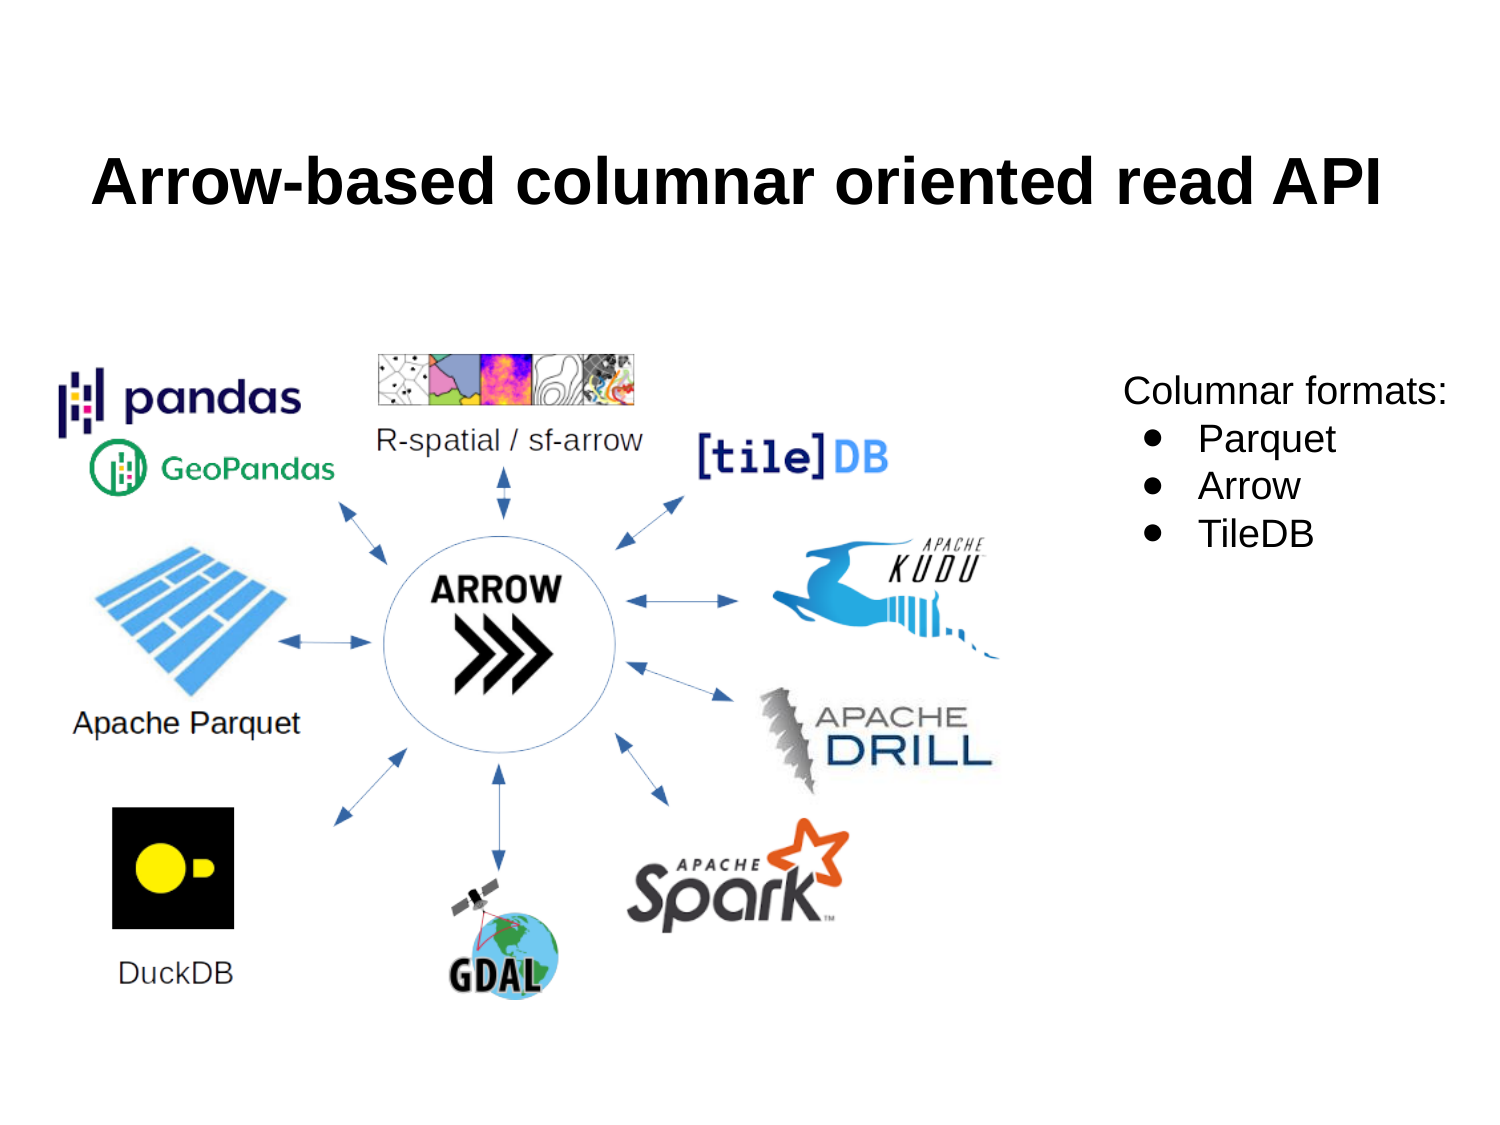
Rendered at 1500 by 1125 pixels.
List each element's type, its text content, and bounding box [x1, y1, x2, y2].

text_box Columnar formats: Parquet Arrow TileDB [1107, 350, 1474, 571]
picture [47, 350, 1011, 1000]
title Arrow-based columnar oriented read API [75, 45, 1425, 233]
